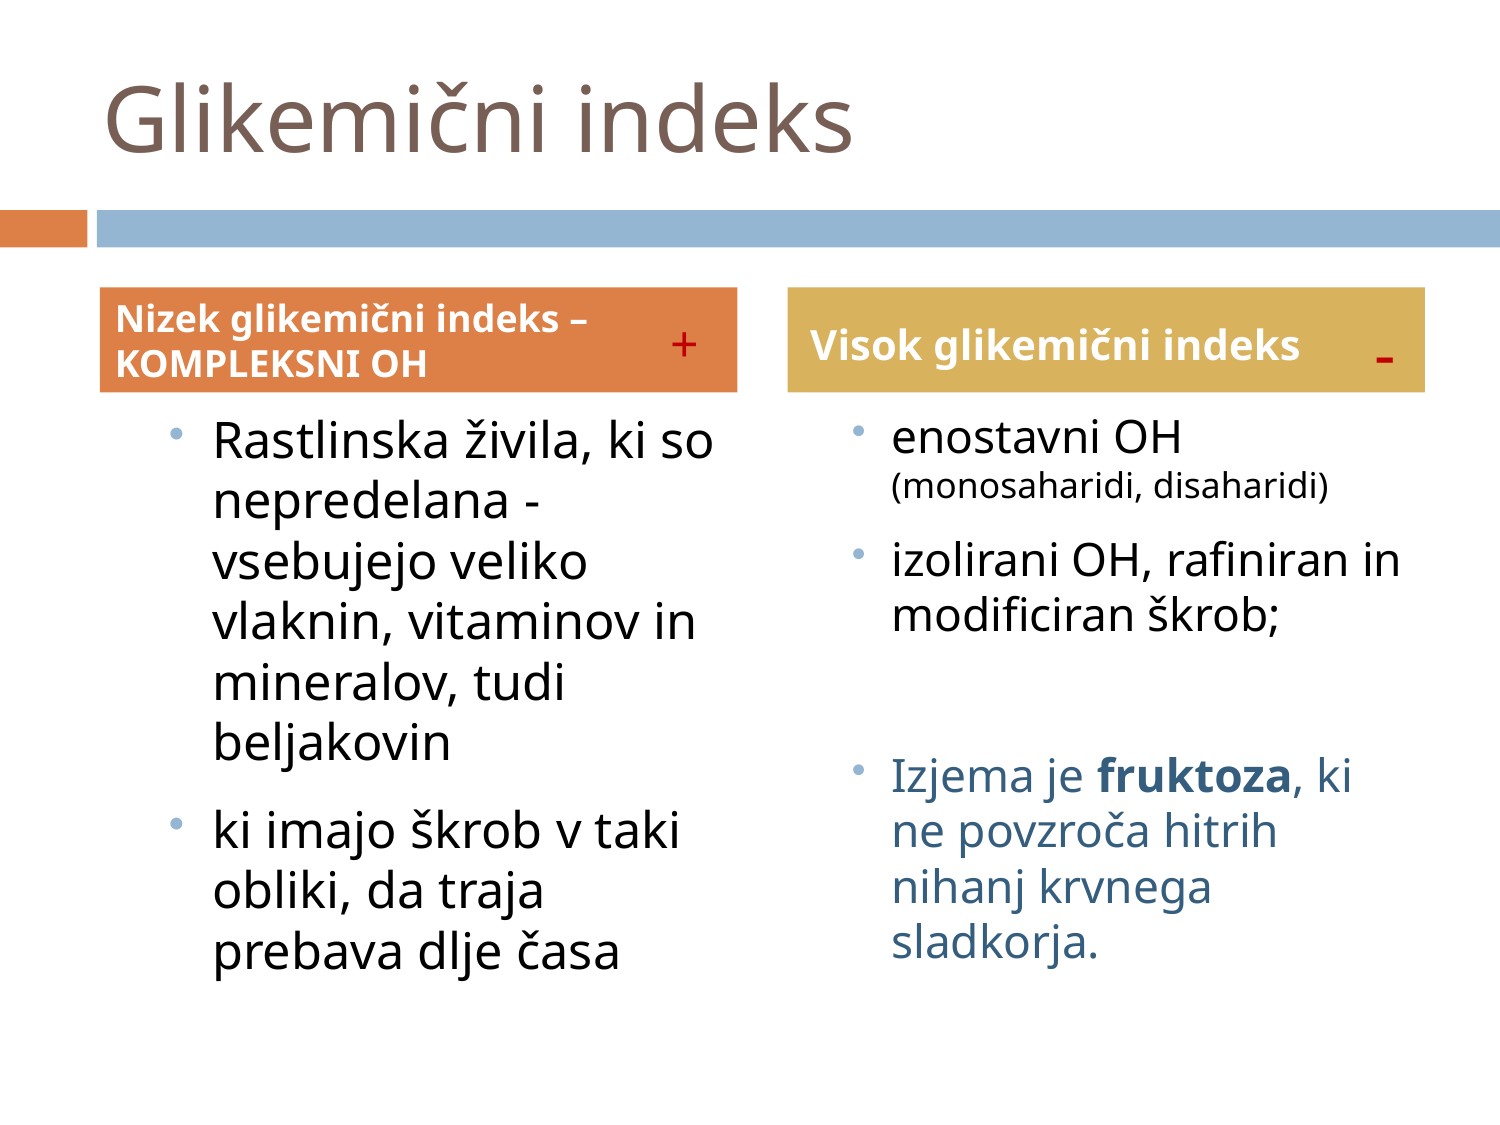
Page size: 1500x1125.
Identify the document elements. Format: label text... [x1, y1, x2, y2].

list Nizek glikemični indeks – KOMPLEKSNI OH [99, 287, 738, 393]
list Visok glikemični indeks [787, 287, 1425, 393]
text_box + [656, 304, 715, 380]
list enostavni OH (monosaharidi, disaharidi) izolirani OH, rafiniran in modificiran škrob; Izjema je fruktoza, ki ne povzroča hitrih nihanj krvnega sladkorja. [787, 399, 1425, 988]
list Rastlinska živila, ki so nepredelana - vsebujejo veliko vlaknin, vitaminov in mineralov, tudi beljakovin ki imajo škrob v taki obliki, da traja prebava dlje časa [99, 399, 738, 988]
title Glikemični indeks [87, 44, 1425, 188]
text_box - [1359, 304, 1407, 400]
